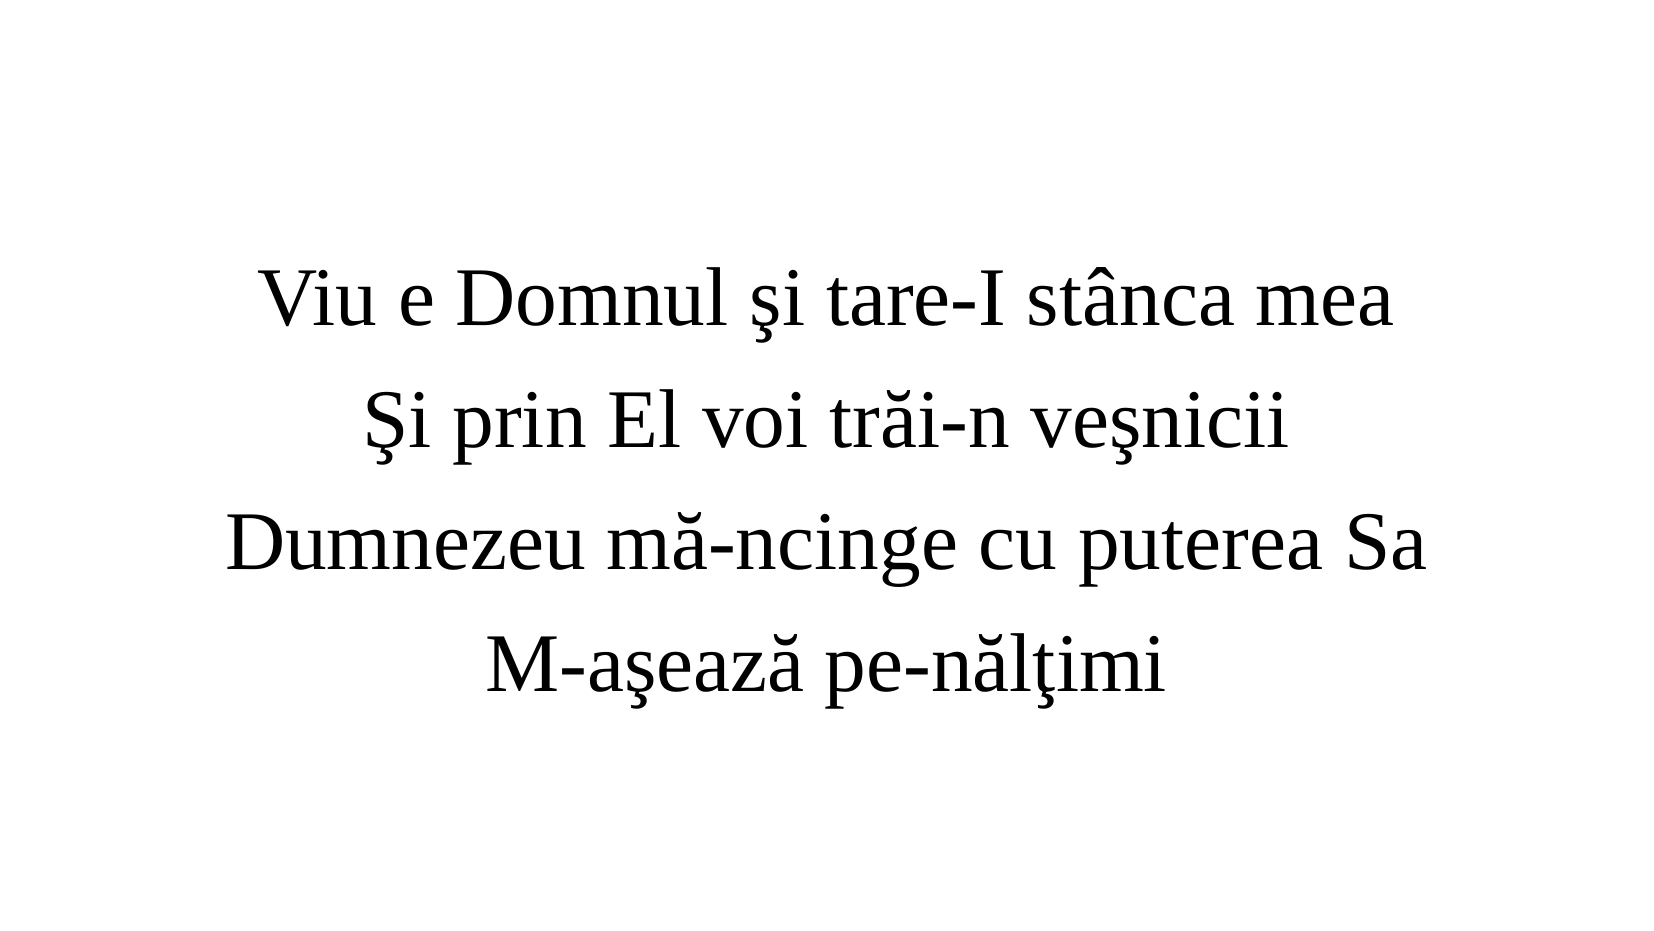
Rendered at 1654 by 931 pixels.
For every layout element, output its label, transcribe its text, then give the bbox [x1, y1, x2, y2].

subtitle Viu e Domnul şi tare-I stânca mea Şi prin El voi trăi-n veşnicii Dumnezeu mă-ncinge cu puterea Sa M-aşează pe-nălţimi [118, 238, 1536, 712]
